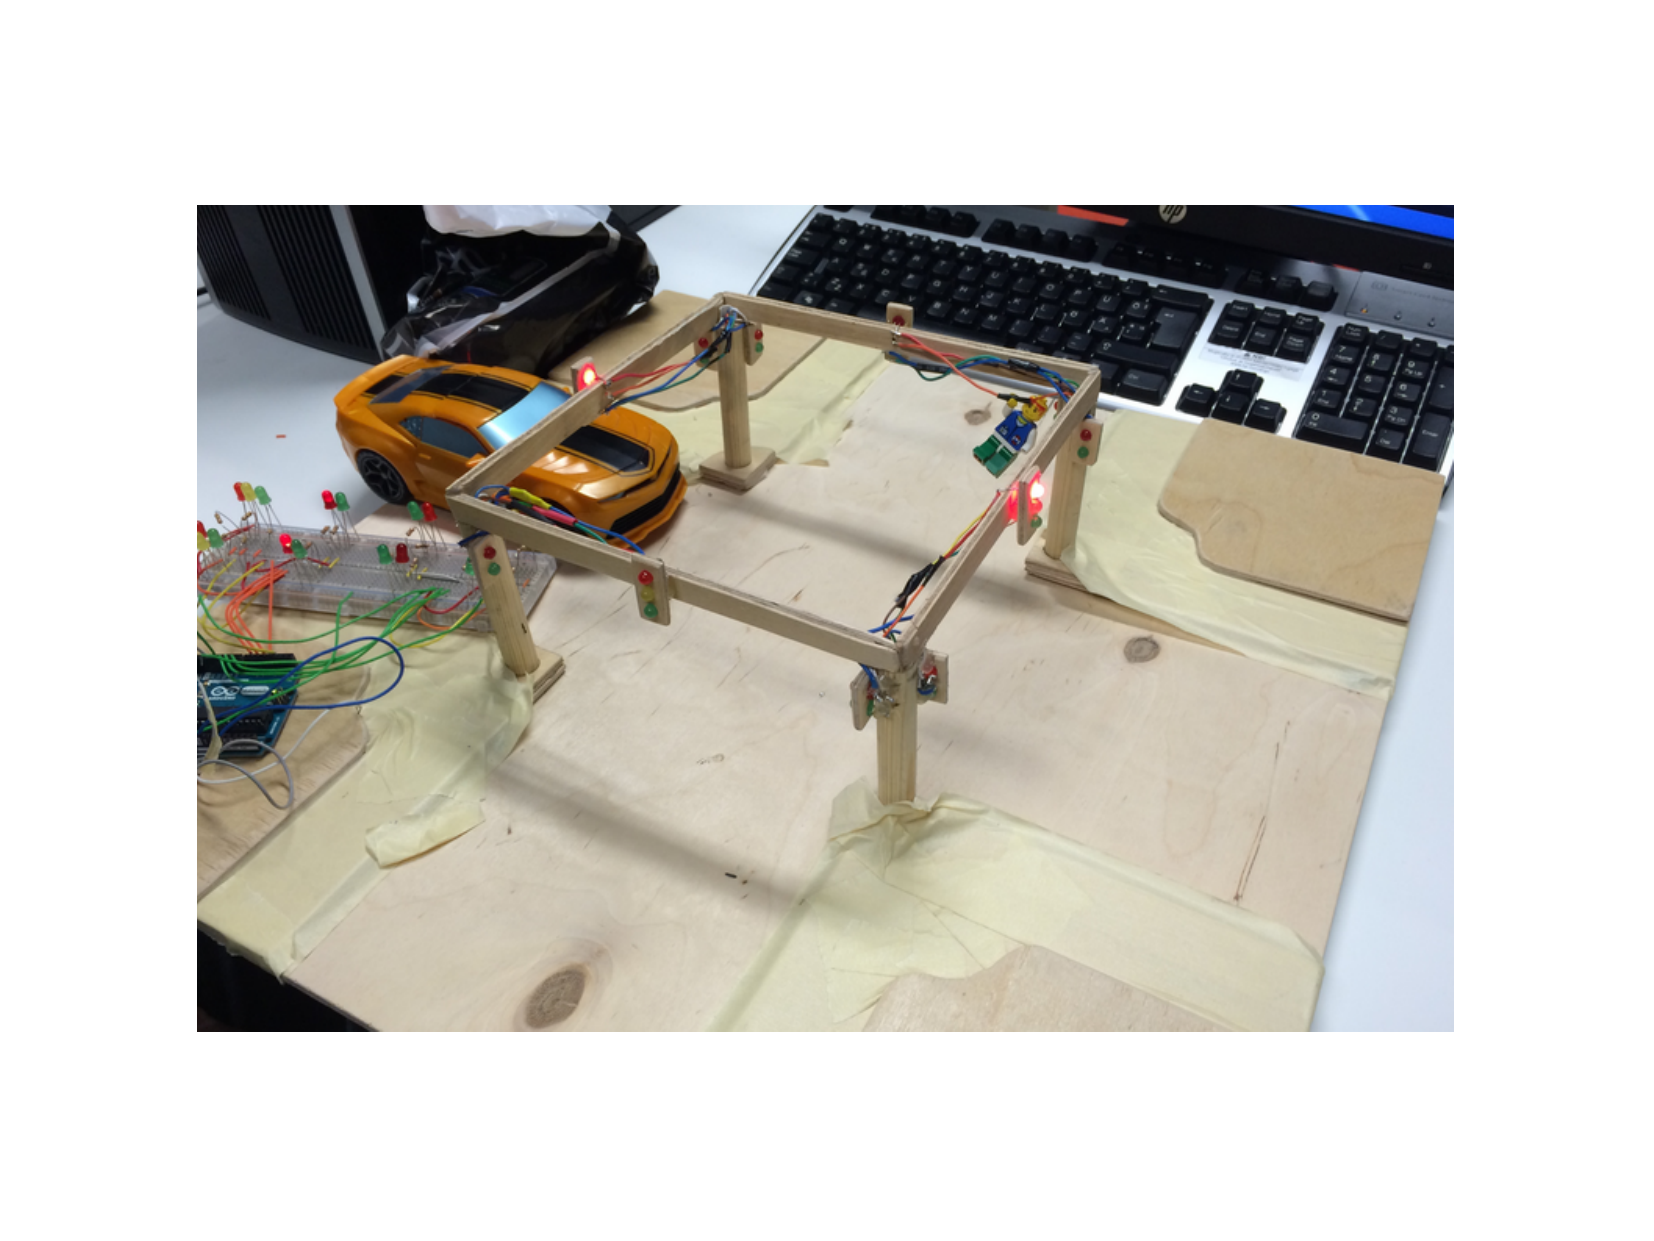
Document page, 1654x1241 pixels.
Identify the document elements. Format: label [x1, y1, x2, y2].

picture [197, 205, 1454, 1032]
